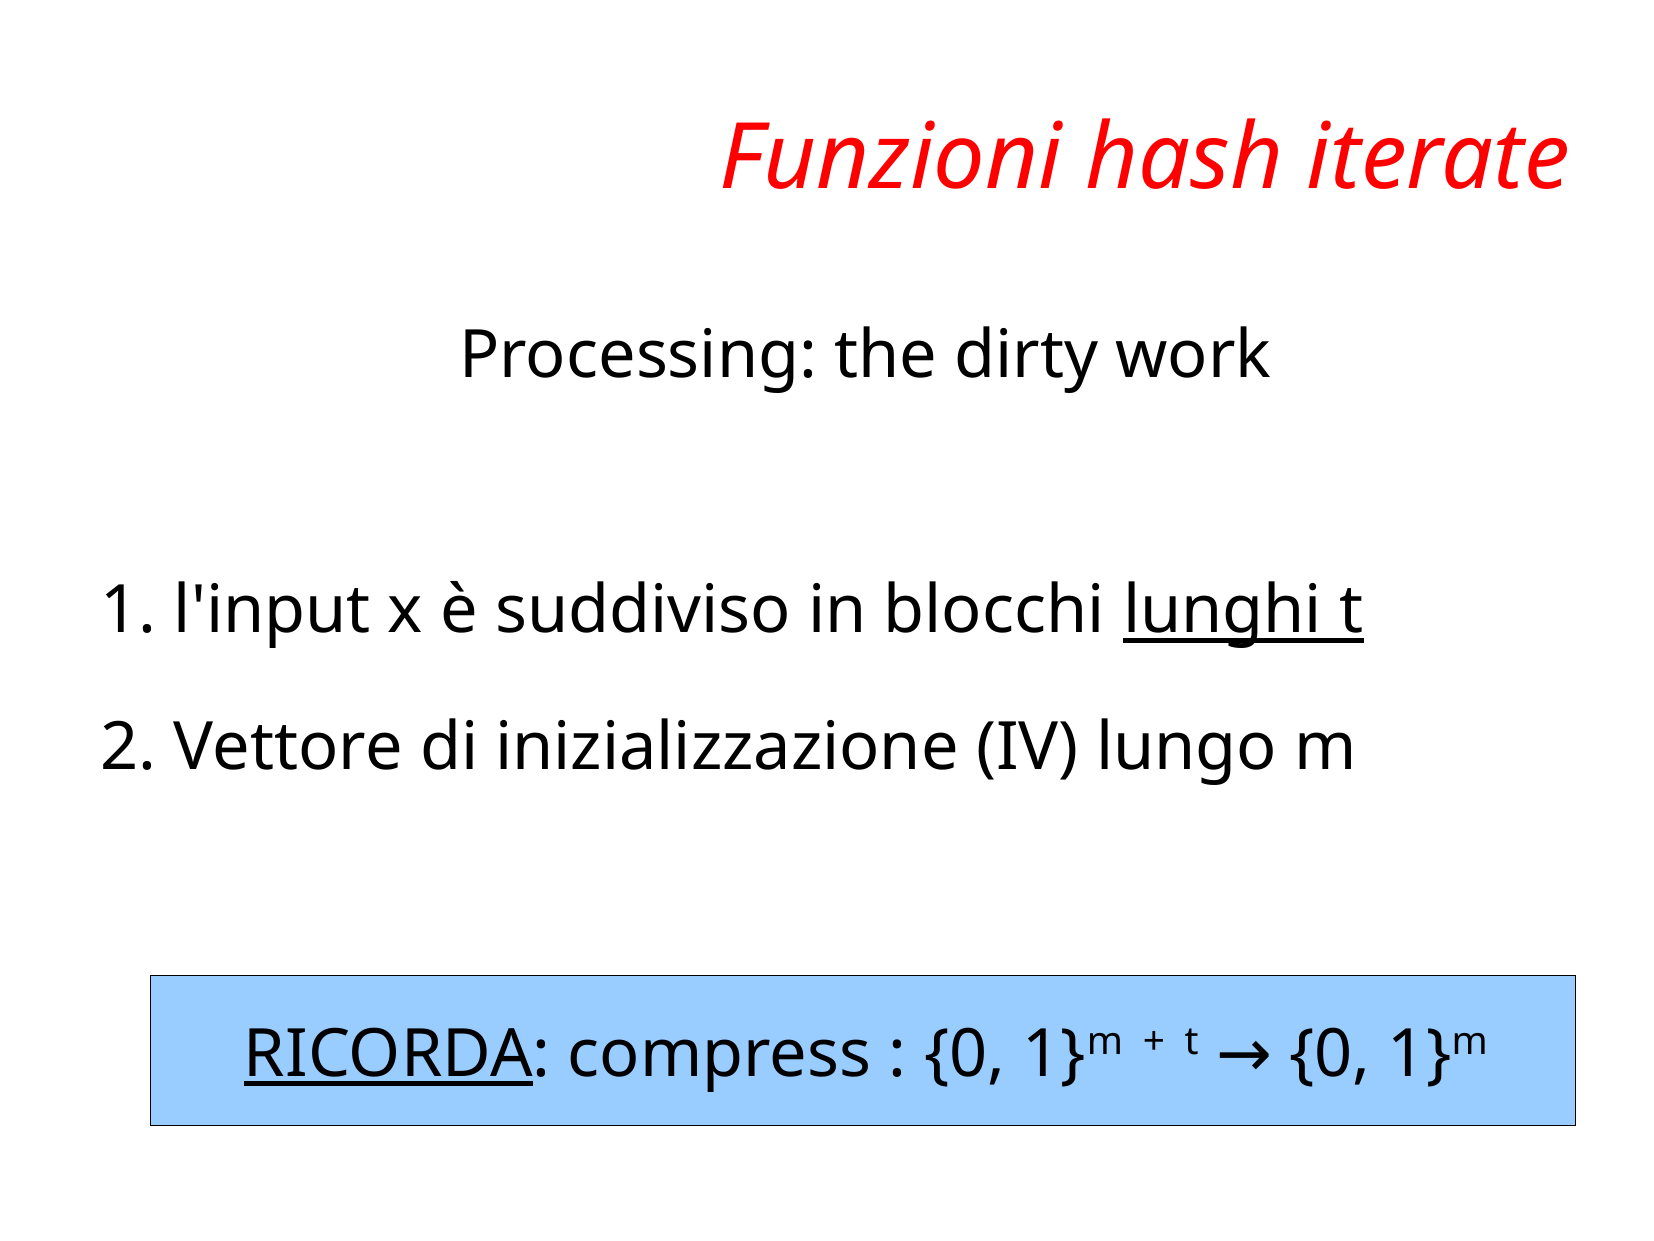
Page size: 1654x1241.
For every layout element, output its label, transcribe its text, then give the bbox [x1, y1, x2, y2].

text_box RICORDA: compress : {0, 1}m + t → {0, 1}m [82, 975, 1576, 1126]
subtitle Processing: the dirty work l'input x è suddiviso in blocchi lunghi t Vettore di inizializzazione (IV) lungo m [82, 303, 1576, 792]
title Funzioni hash iterate [82, 49, 1571, 257]
